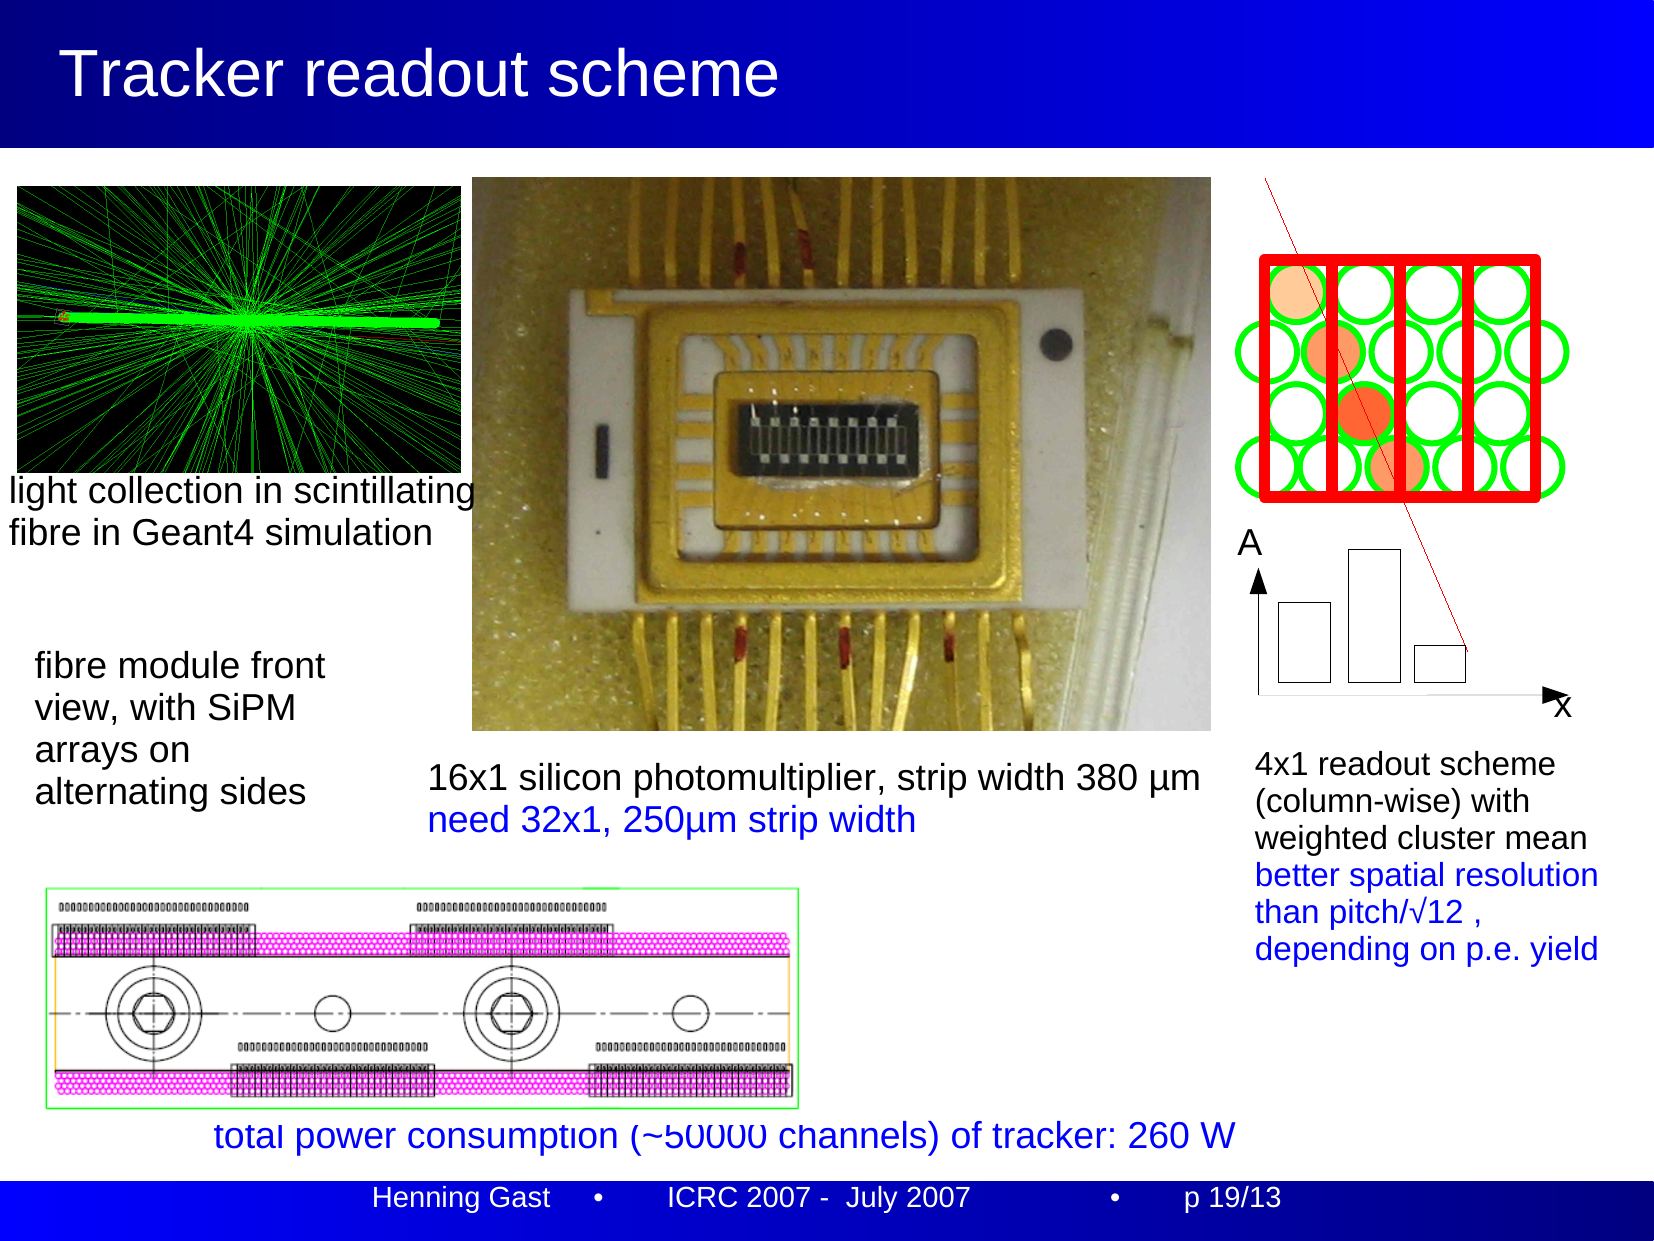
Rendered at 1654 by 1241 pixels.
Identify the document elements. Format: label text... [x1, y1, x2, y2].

text_box 4x1 readout scheme (column-wise) with weighted cluster mean better spatial resolution than pitch/√12 , depending on p.e. yield [1240, 738, 1654, 1001]
picture [472, 177, 1211, 731]
text_box A [1222, 514, 1285, 571]
text_box [1270, 266, 1326, 323]
text_box [1406, 322, 1431, 382]
text_box total power consumption (~50000 channels) of tracker: 260 W [198, 1107, 1498, 1169]
text_box [1338, 439, 1359, 491]
text_box [1278, 602, 1331, 683]
text_box [1371, 323, 1394, 381]
text_box [1435, 437, 1462, 491]
text_box [1541, 322, 1567, 382]
text_box [1474, 384, 1530, 444]
text_box [1541, 438, 1563, 496]
text_box [1348, 549, 1401, 683]
text_box [1503, 437, 1530, 491]
text_box [1474, 266, 1530, 322]
text_box [1507, 323, 1530, 381]
text_box light collection in scintillating fibre in Geant4 simulation [0, 461, 508, 570]
text_box [1439, 323, 1462, 381]
text_box [1474, 323, 1499, 382]
text_box [1406, 266, 1462, 323]
text_box [1406, 439, 1427, 491]
text_box 16x1 silicon photomultiplier, strip width 380 µm need 32x1, 250µm strip width [412, 748, 1235, 916]
text_box [1270, 384, 1326, 491]
text_box [1367, 437, 1394, 491]
text_box [1238, 438, 1259, 496]
text_box [1303, 323, 1326, 381]
text_box fibre module front view, with SiPM arrays on alternating sides [19, 637, 376, 839]
text_box [1406, 384, 1462, 444]
title Tracker readout scheme [0, 0, 1654, 148]
text_box [1338, 384, 1394, 444]
text_box [1299, 437, 1326, 491]
text_box [1414, 645, 1466, 683]
text_box [1338, 322, 1363, 382]
text_box [1270, 322, 1298, 382]
text_box [1237, 323, 1259, 381]
picture [17, 186, 461, 461]
text_box [1338, 266, 1394, 322]
picture [37, 878, 808, 1126]
text_box x [1538, 676, 1601, 733]
text_box [1474, 439, 1495, 491]
